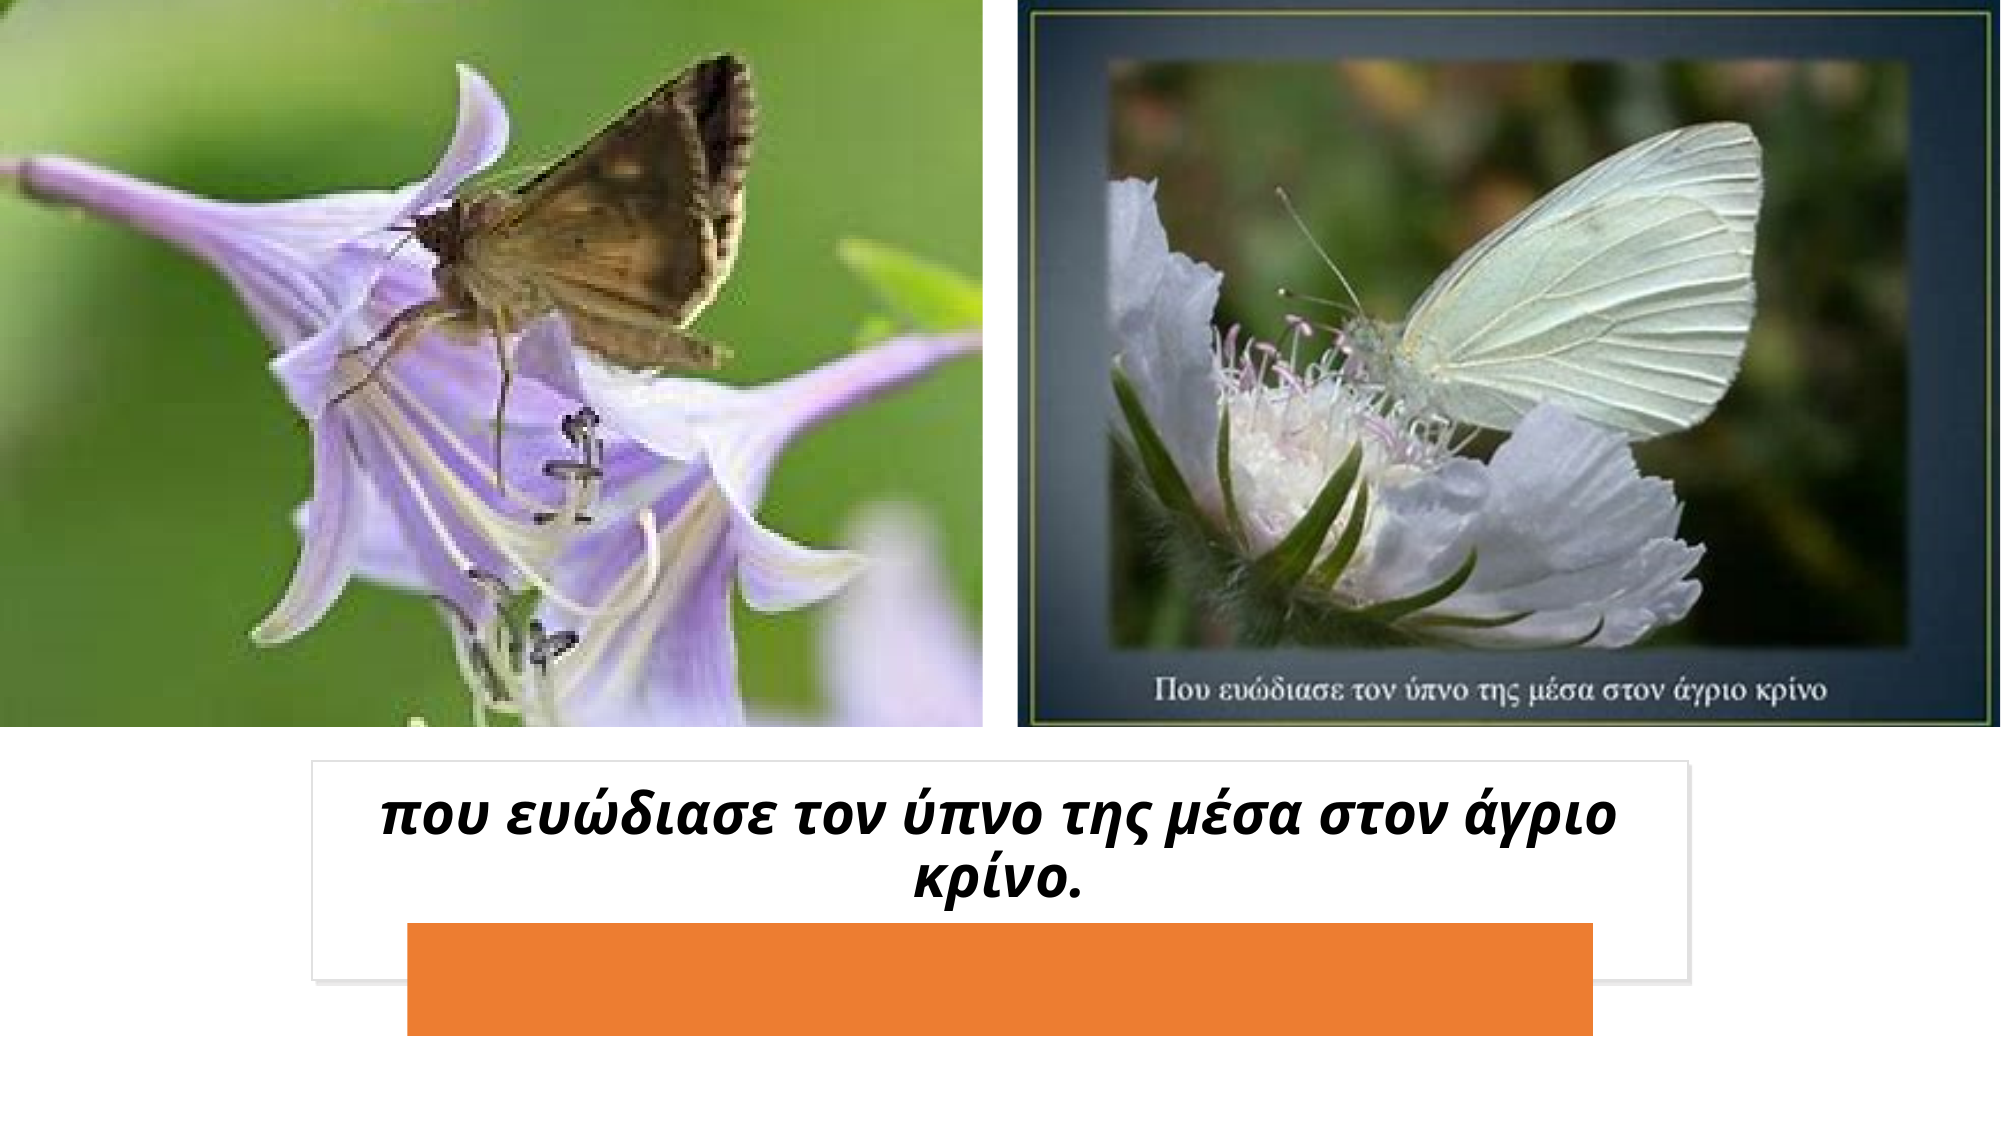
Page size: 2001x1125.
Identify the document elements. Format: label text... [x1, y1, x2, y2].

picture [1017, 0, 2000, 727]
picture [0, 0, 983, 727]
text_box [0, 0, 2000, 1125]
title που ευώδιασε τον ύπνο της μέσα στον άγριο κρίνο. [345, 775, 1655, 919]
